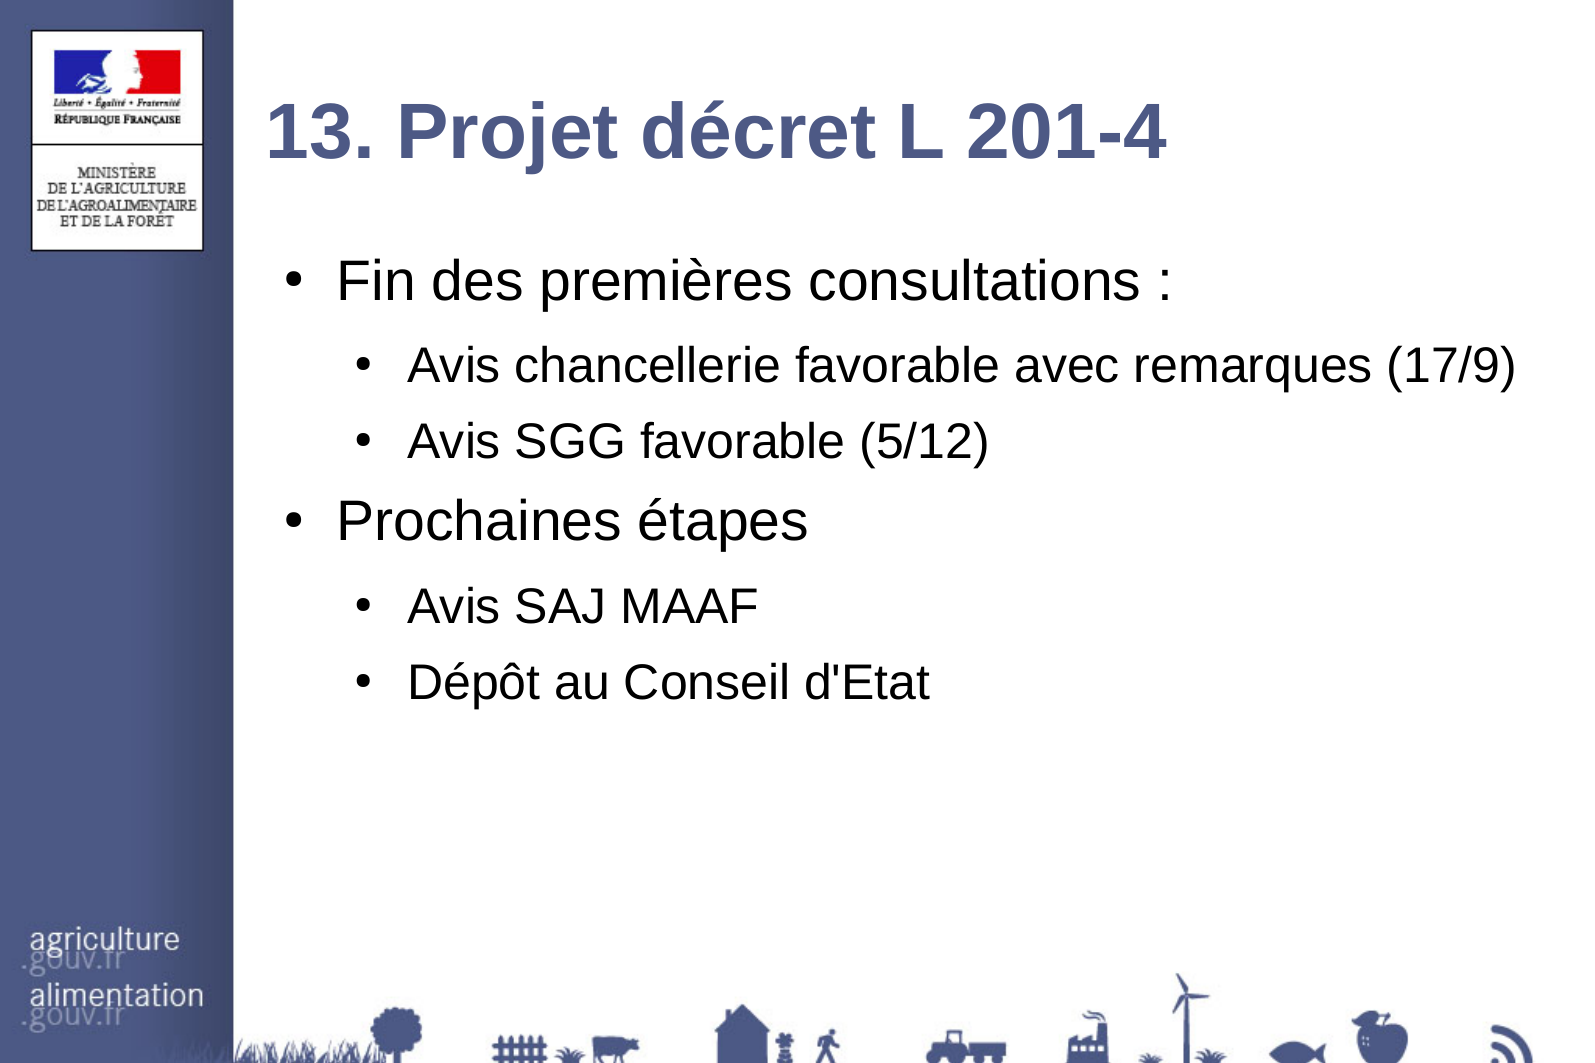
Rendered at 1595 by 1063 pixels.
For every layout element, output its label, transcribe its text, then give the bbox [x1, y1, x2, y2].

title 13. Projet décret L 201-4 [265, 49, 1536, 213]
picture [0, 0, 1595, 1063]
list Fin des premières consultations : Avis chancellerie favorable avec remarques (17/9) Avis SGG favorable (5/12) Prochaines étapes Avis SAJ MAAF Dépôt au Conseil d'Etat [265, 248, 1536, 936]
